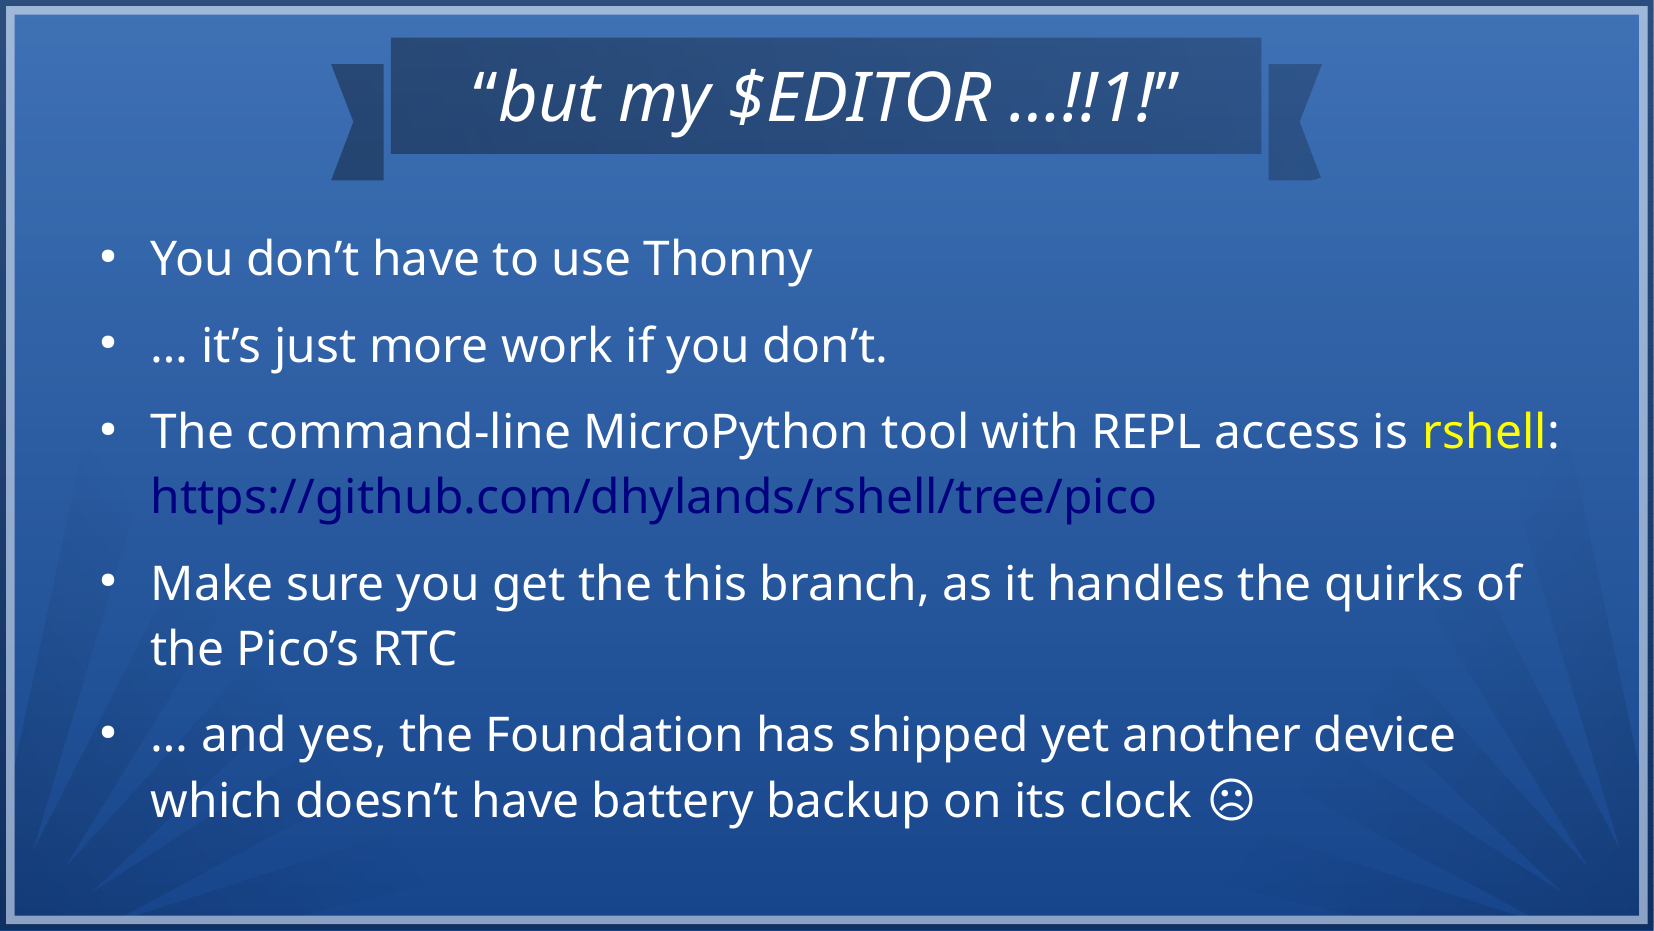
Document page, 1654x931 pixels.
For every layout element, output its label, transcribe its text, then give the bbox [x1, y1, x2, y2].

title “but my $EDITOR …!!1!” [389, 35, 1264, 154]
list You don’t have to use Thonny … it’s just more work if you don’t. The command-line MicroPython tool with REPL access is rshell: https://github.com/dhylands/rshell/tree/pico Make sure you get the this branch, as it handles the quirks of the Pico’s RTC … and yes, the Foundation has shipped yet another device which doesn’t have battery backup on its clock ☹ [82, 224, 1571, 848]
